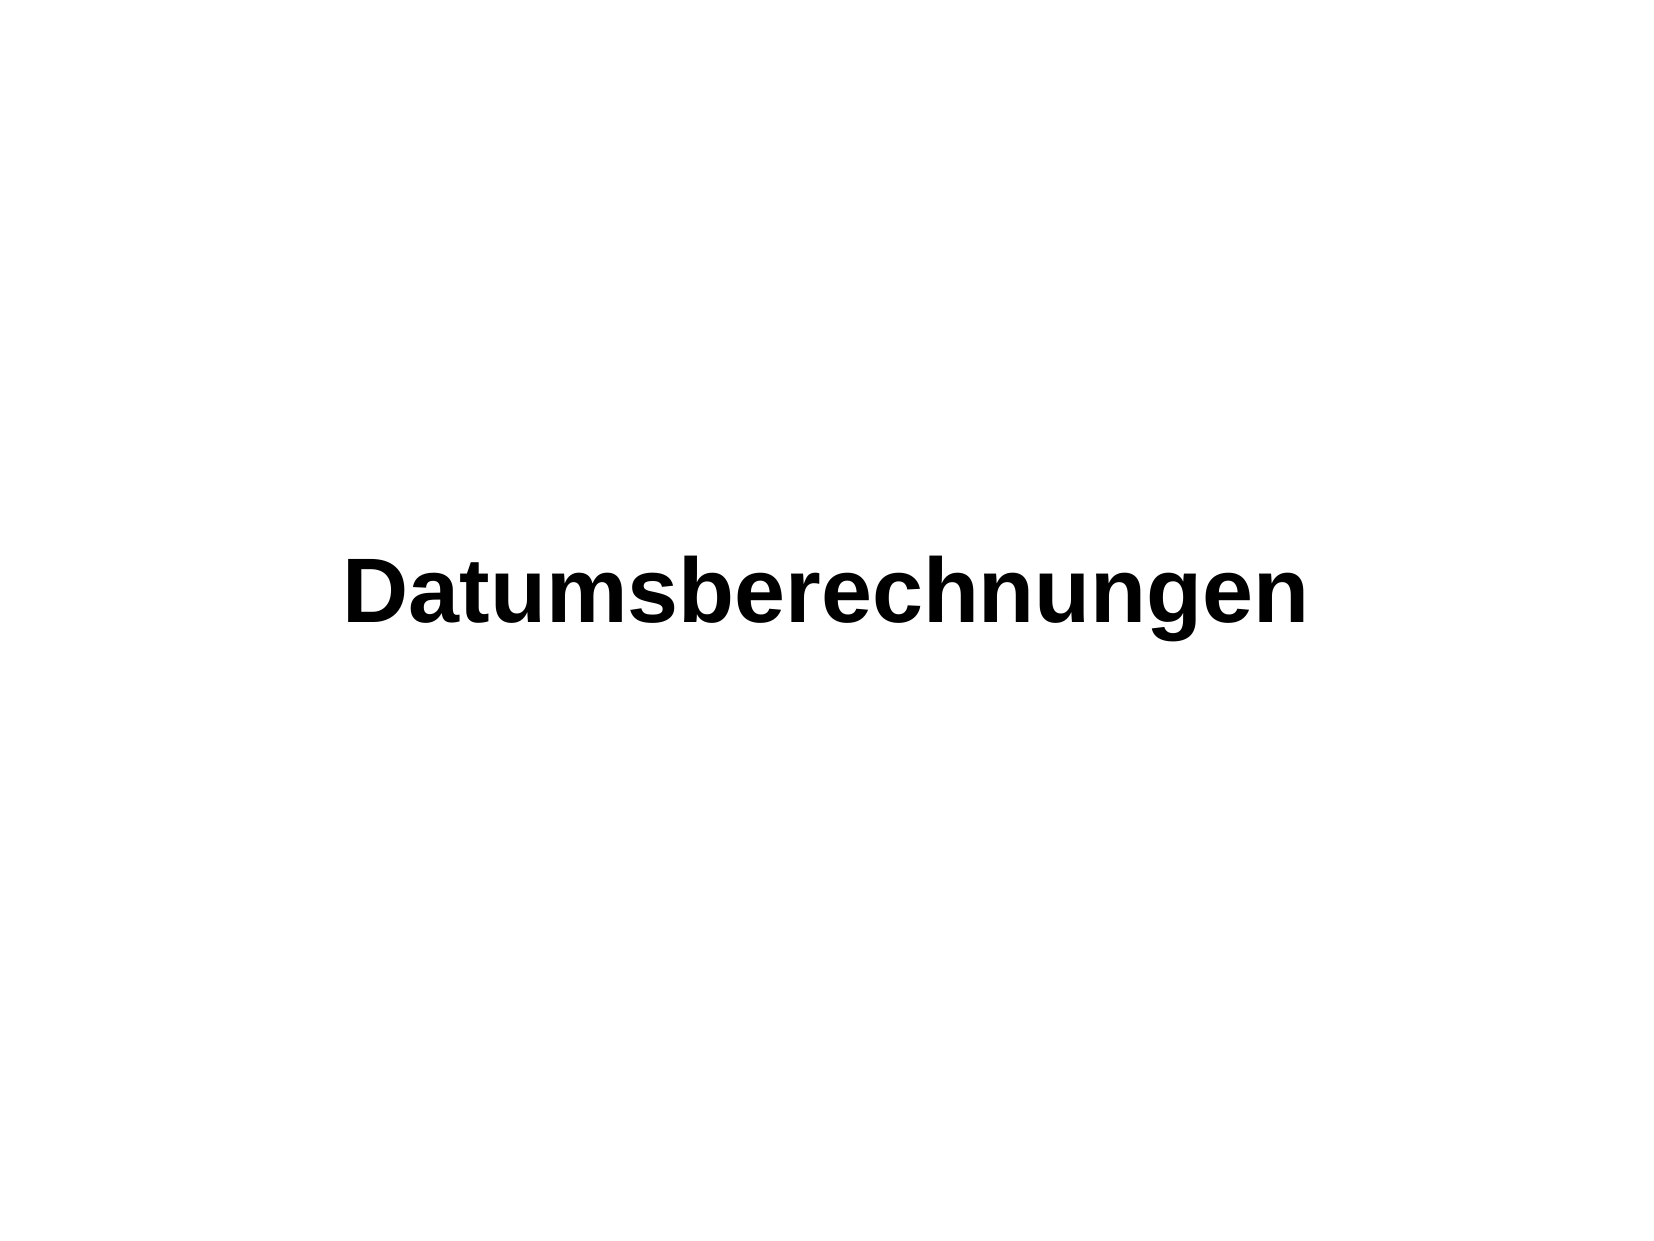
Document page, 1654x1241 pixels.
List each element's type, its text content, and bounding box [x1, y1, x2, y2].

title Datumsberechnungen [82, 531, 1571, 650]
